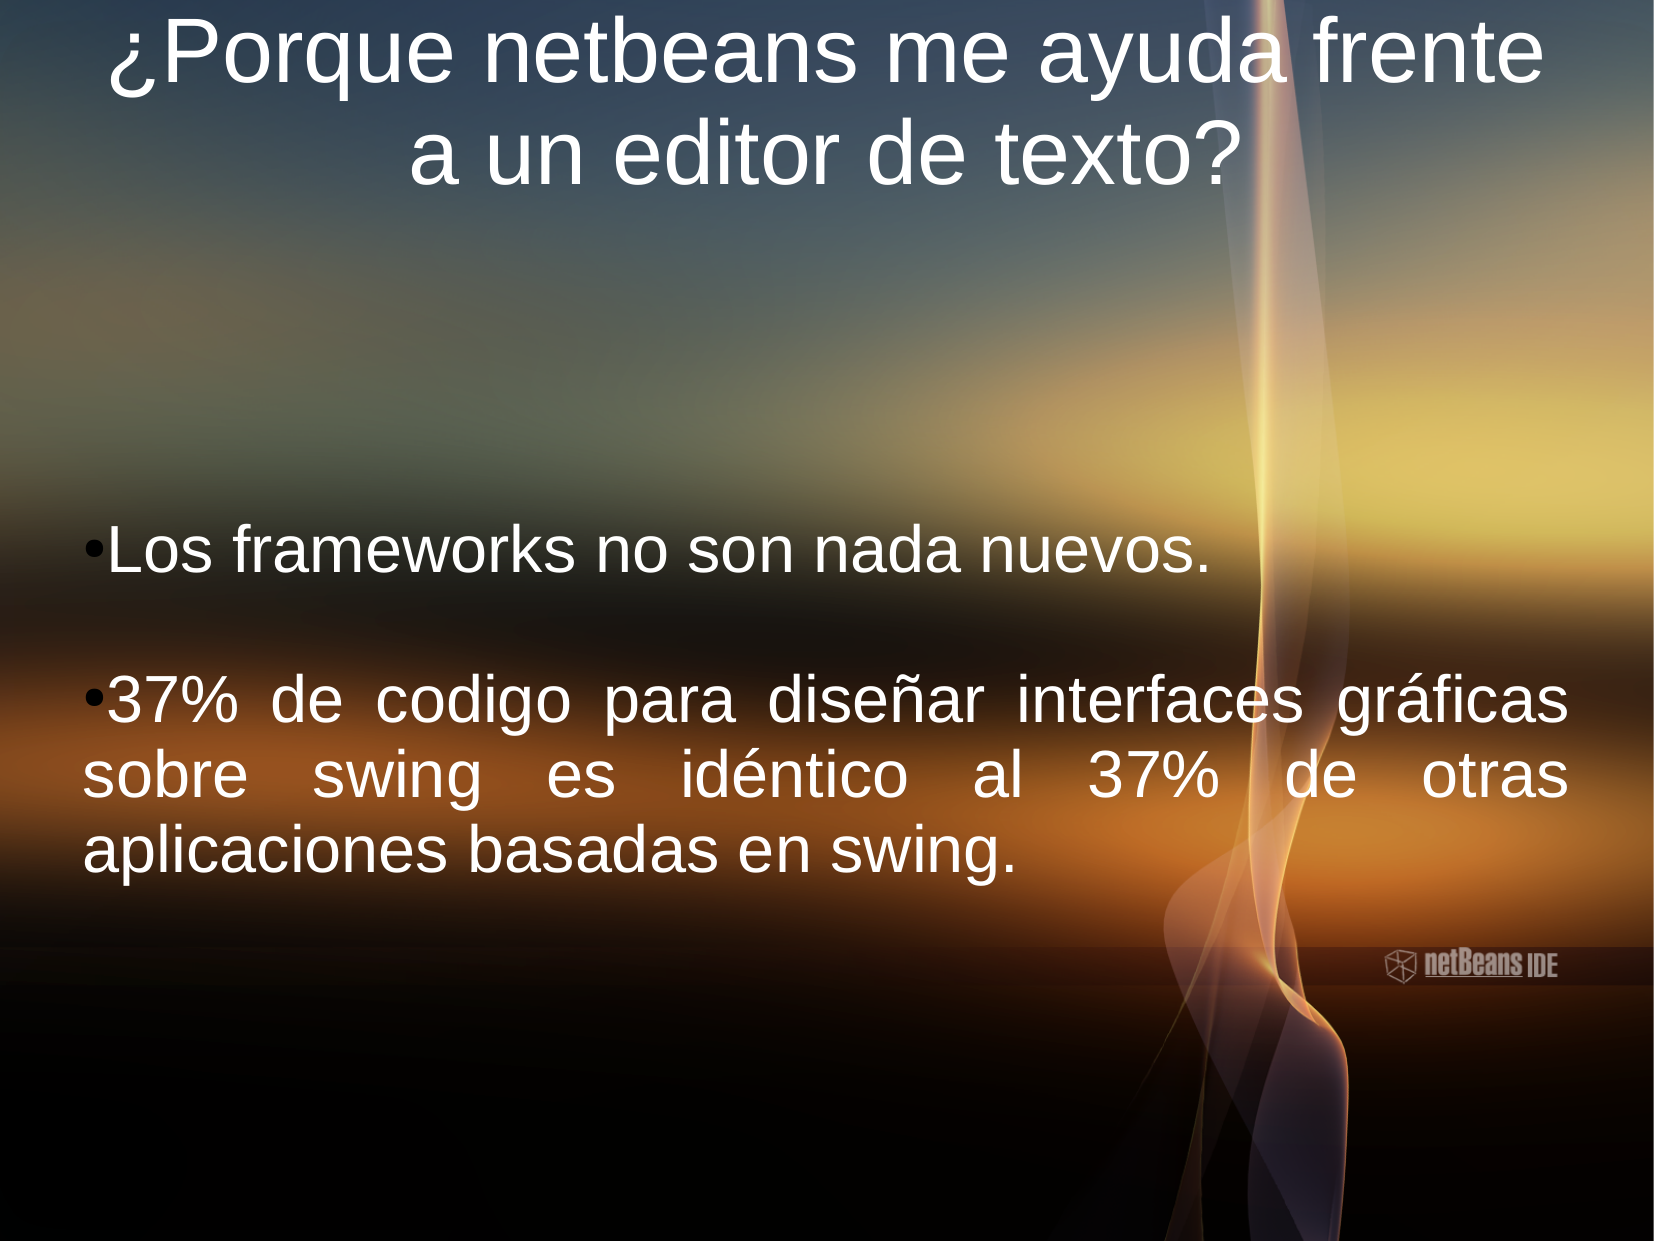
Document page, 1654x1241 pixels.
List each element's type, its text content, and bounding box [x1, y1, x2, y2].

title ¿Porque netbeans me ayuda frente a un editor de texto? [82, 0, 1571, 297]
picture [0, 0, 1654, 1241]
subtitle Los frameworks no son nada nuevos. 37% de codigo para diseñar interfaces gráficas sobre swing es idéntico al 37% de otras aplicaciones basadas en swing. [82, 297, 1571, 1102]
